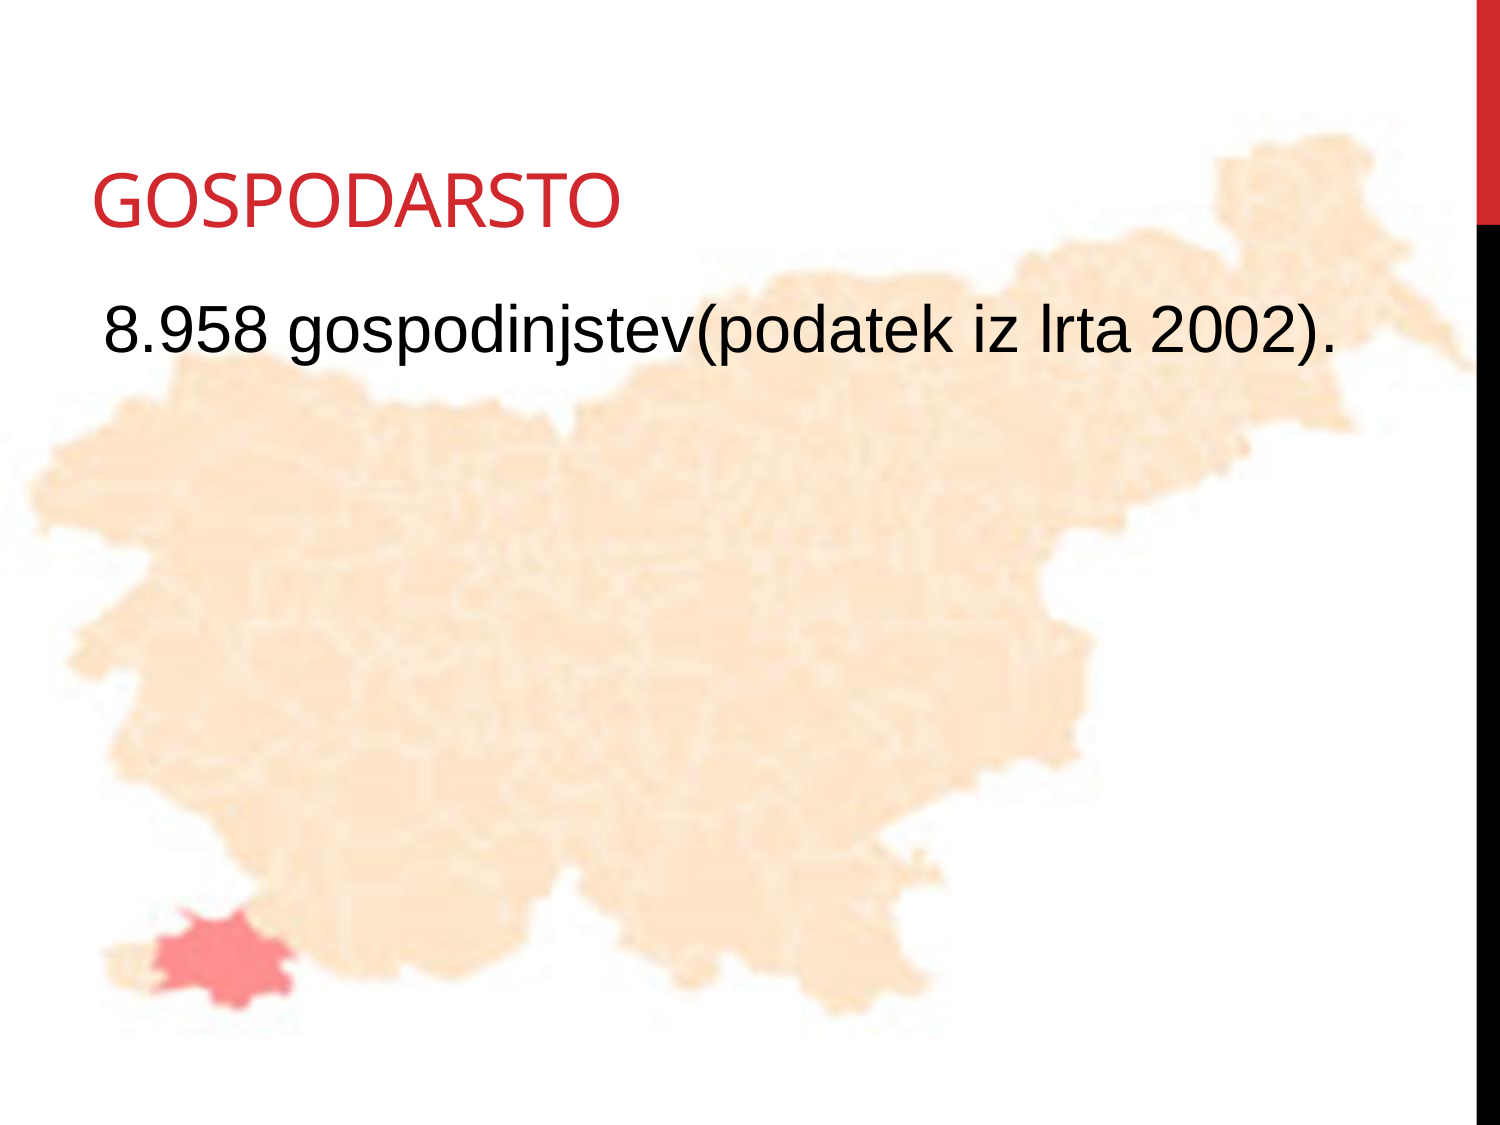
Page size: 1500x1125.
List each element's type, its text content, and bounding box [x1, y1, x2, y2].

title gospodarsto [75, 24, 1025, 250]
picture [0, 0, 1476, 1125]
text_box 8.958 gospodinjstev(podatek iz lrta 2002). [88, 278, 1388, 374]
